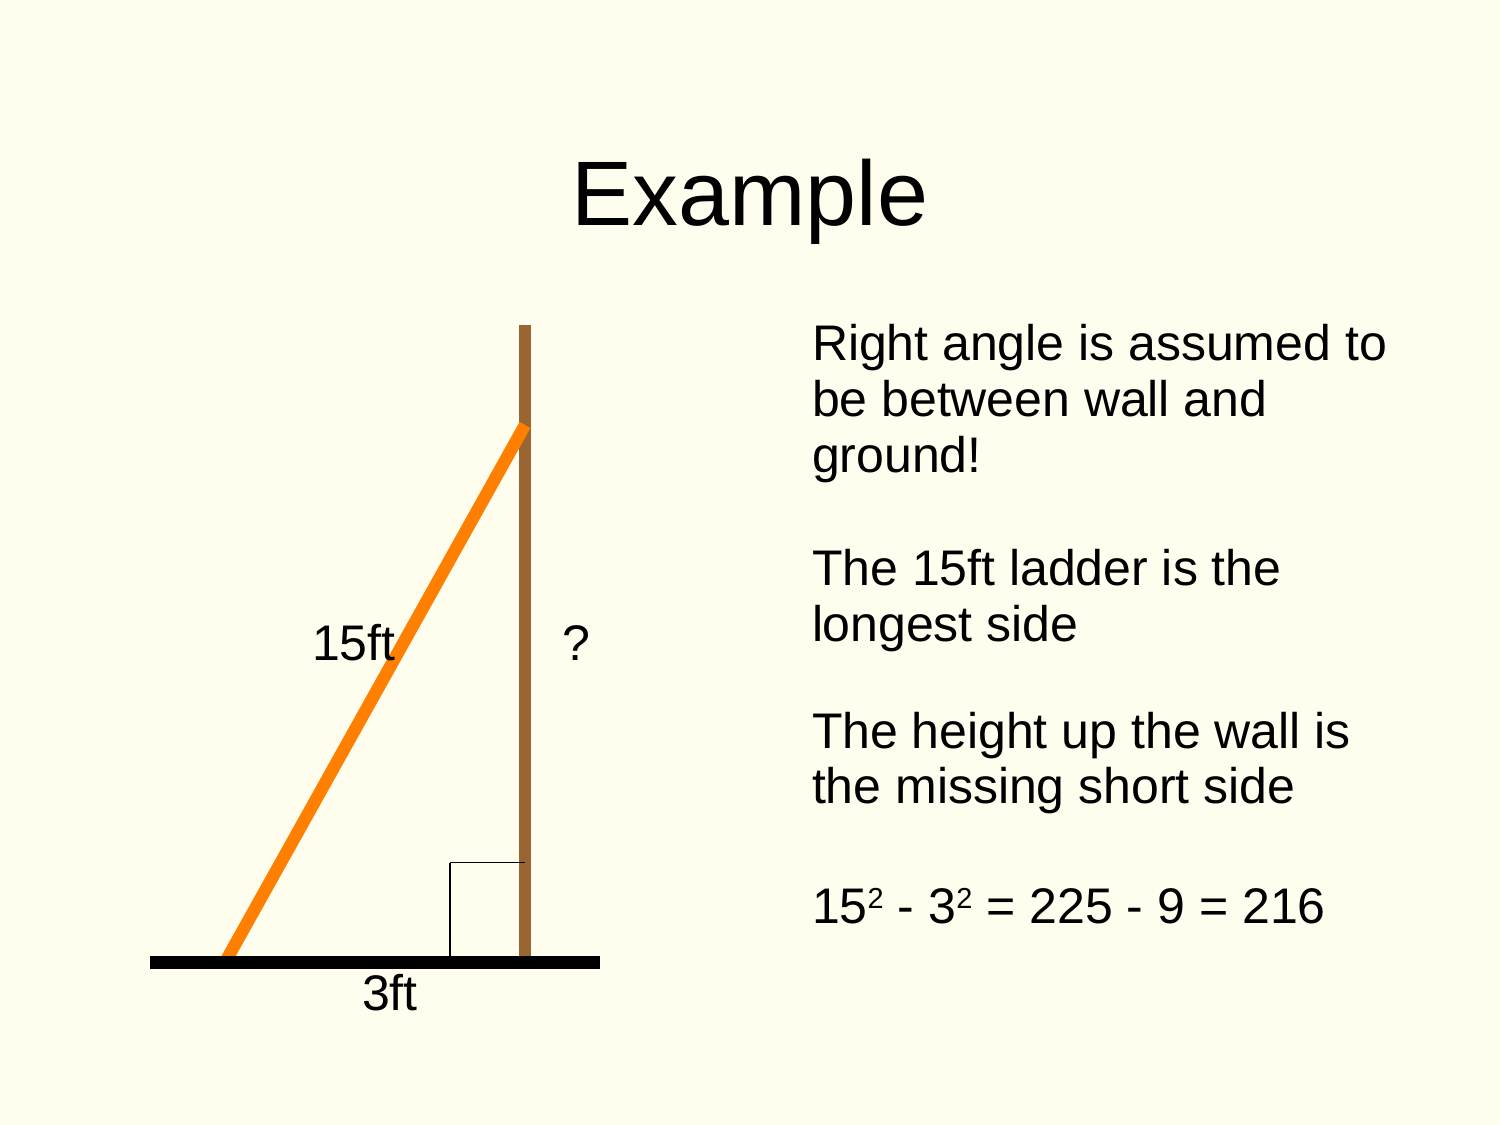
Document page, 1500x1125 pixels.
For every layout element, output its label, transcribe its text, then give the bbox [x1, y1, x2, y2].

text_box ? [547, 607, 605, 679]
text_box 15ft [297, 607, 411, 679]
title Example [112, 99, 1388, 288]
text_box 152 - 32 = 225 - 9 = 216 [797, 870, 1342, 942]
text_box Right angle is assumed to be between wall and ground! [797, 307, 1438, 491]
text_box 3ft [347, 957, 433, 1029]
text_box The 15ft ladder is the longest side [797, 532, 1463, 660]
text_box The height up the wall is the missing short side [797, 695, 1438, 823]
